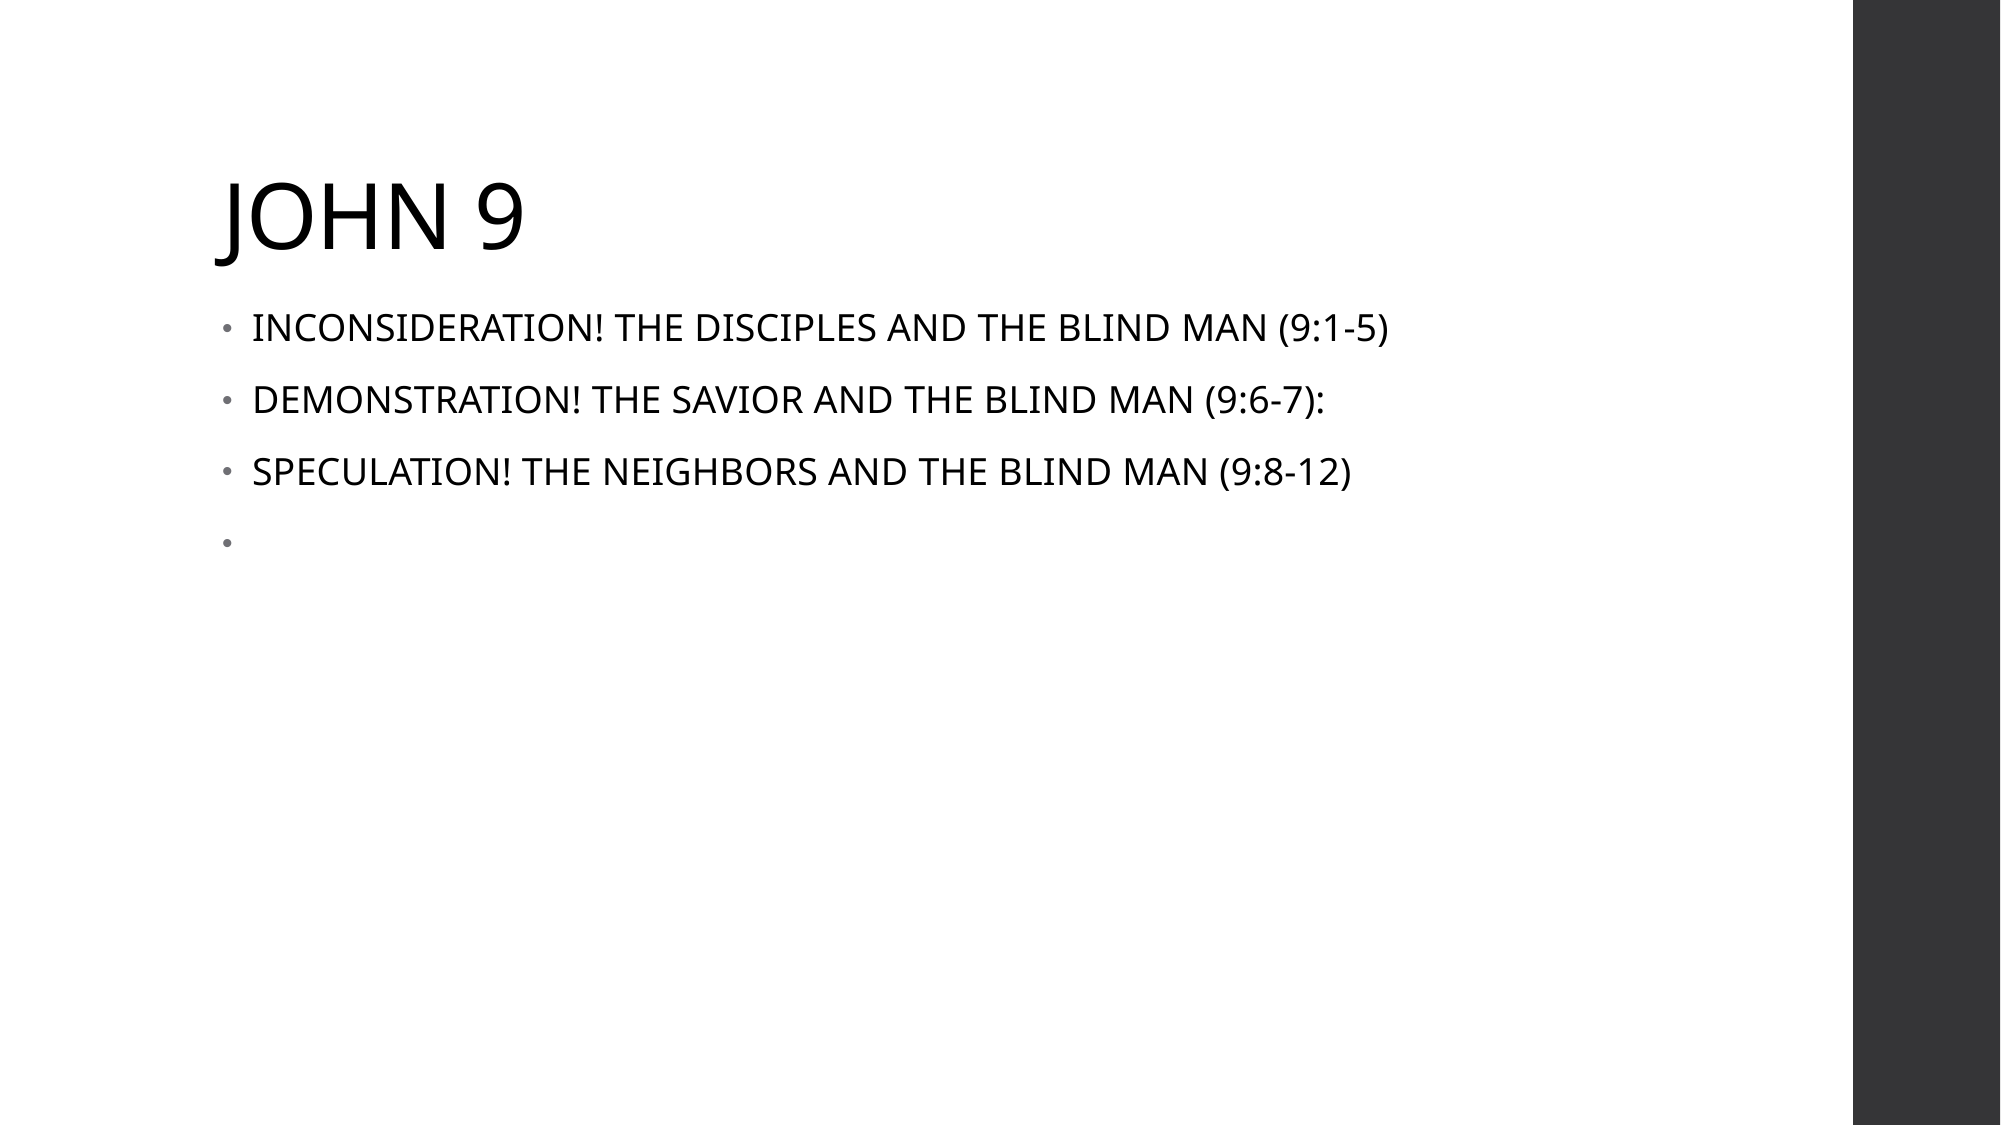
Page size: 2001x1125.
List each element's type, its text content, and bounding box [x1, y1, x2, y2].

list INCONSIDERATION! THE DISCIPLES AND THE BLIND MAN (9:1-5) DEMONSTRATION! THE SAVIOR AND THE BLIND MAN (9:6-7): SPECULATION! THE NEIGHBORS AND THE BLIND MAN (9:8-12) [206, 299, 1617, 1014]
title JOHN 9 [206, 60, 1797, 278]
